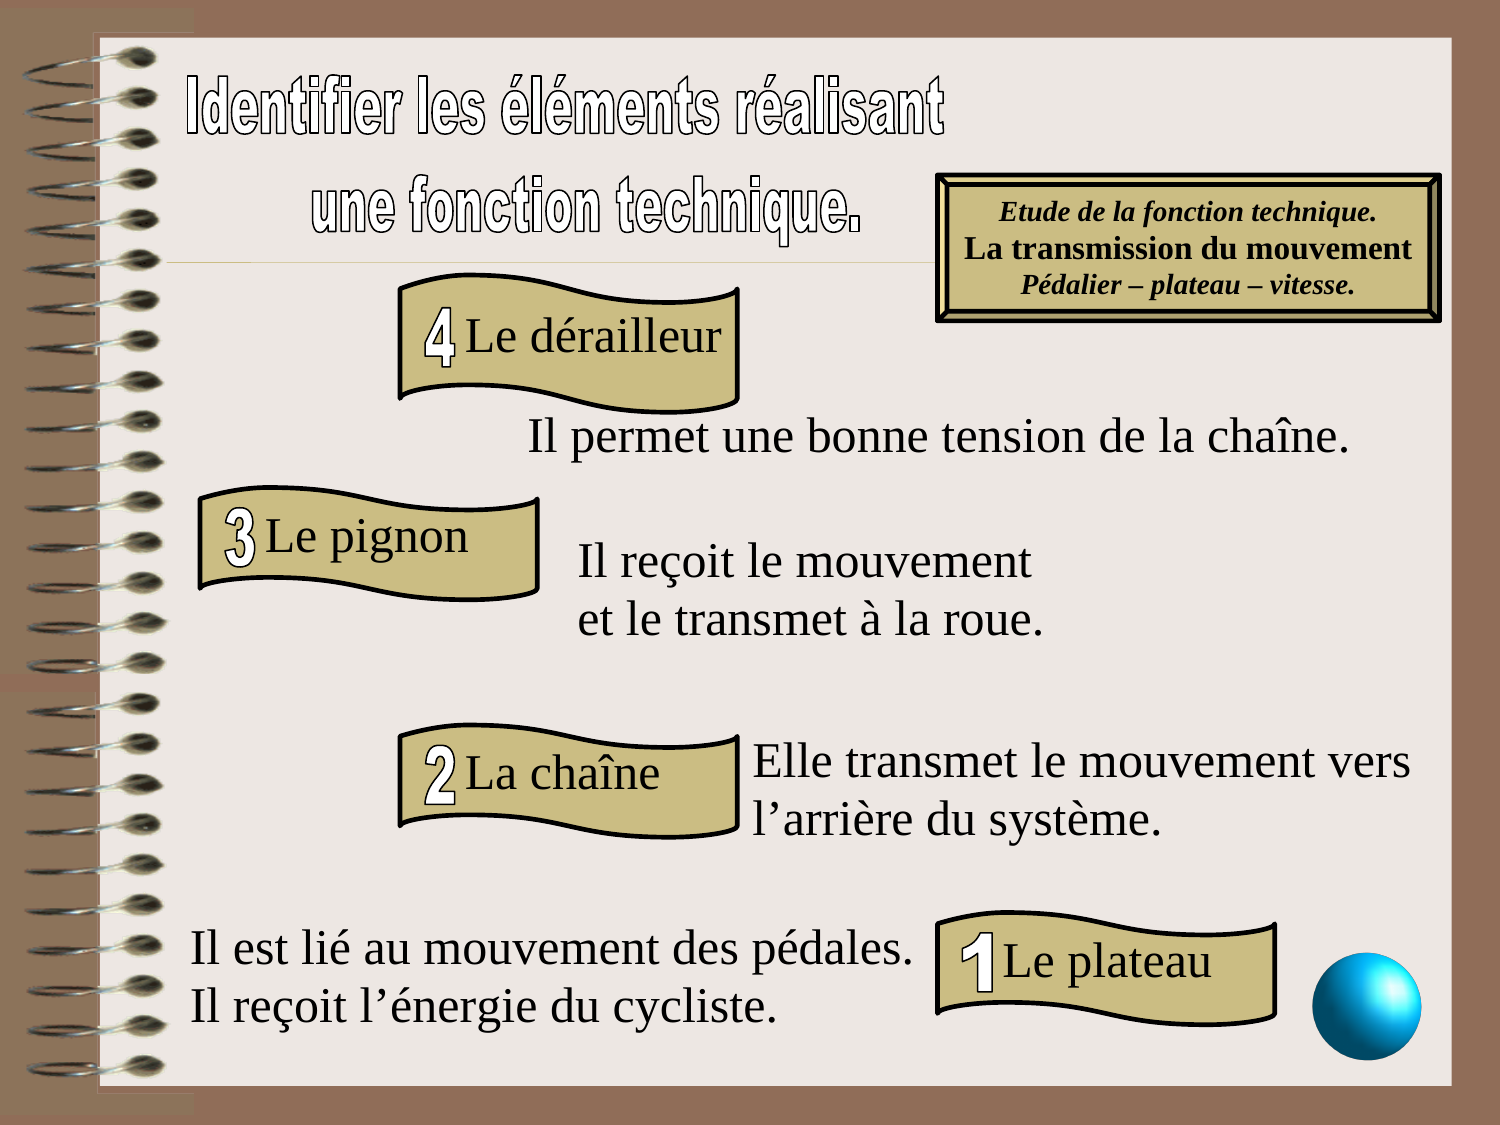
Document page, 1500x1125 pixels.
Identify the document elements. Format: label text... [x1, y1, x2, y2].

text_box Il reçoit le mouvement et le transmet à la roue. [562, 525, 1059, 660]
text_box [310, 76, 319, 87]
text_box [510, 75, 522, 87]
text_box [750, 176, 760, 187]
text_box Il est lié au mouvement des pédales. Il reçoit l’énergie du cycliste. [175, 912, 928, 1048]
text_box Le plateau [987, 924, 1227, 1000]
text_box [200, 487, 538, 600]
text_box [202, 76, 228, 135]
text_box [926, 76, 944, 135]
text_box [431, 90, 459, 135]
picture [0, 692, 194, 1115]
text_box [792, 191, 817, 233]
text_box [694, 90, 719, 135]
text_box Elle transmet le mouvement vers l’arrière du système. [737, 725, 1425, 860]
text_box [750, 191, 760, 232]
text_box [399, 275, 738, 400]
text_box [545, 190, 572, 233]
text_box [312, 191, 336, 233]
text_box [231, 90, 258, 135]
text_box [869, 90, 896, 135]
text_box [341, 76, 351, 87]
text_box [829, 76, 838, 87]
text_box [764, 75, 776, 87]
text_box [636, 190, 662, 233]
text_box [427, 190, 454, 233]
text_box [532, 76, 541, 133]
text_box [755, 90, 782, 135]
text_box [460, 90, 485, 135]
text_box [399, 725, 737, 838]
text_box [575, 190, 599, 232]
text_box [533, 176, 542, 187]
text_box [937, 912, 1275, 1025]
text_box [501, 90, 529, 135]
text_box [419, 76, 427, 133]
picture [0, 8, 194, 674]
text_box Etude de la fonction technique. La transmission du mouvement Pédalier – plateau – vitesse. [946, 184, 1430, 312]
text_box [820, 190, 847, 233]
text_box [617, 90, 645, 135]
text_box La chaîne [450, 737, 676, 813]
text_box [829, 91, 838, 134]
text_box [763, 190, 789, 247]
text_box [737, 90, 756, 134]
text_box [409, 174, 428, 232]
text_box [664, 190, 690, 233]
text_box [616, 176, 634, 233]
text_box [784, 90, 811, 135]
text_box [722, 190, 746, 232]
text_box [533, 191, 542, 232]
text_box [321, 75, 340, 134]
text_box [261, 90, 286, 134]
text_box [648, 90, 672, 134]
text_box [289, 76, 307, 135]
text_box [545, 90, 572, 135]
text_box [815, 76, 824, 133]
text_box [384, 90, 403, 134]
text_box [484, 190, 511, 233]
text_box [354, 90, 381, 135]
text_box [512, 176, 530, 233]
text_box [575, 90, 614, 134]
text_box [898, 90, 923, 134]
text_box [456, 190, 481, 232]
text_box Le dérailleur [450, 299, 737, 375]
text_box [937, 174, 1440, 321]
text_box Le pignon [249, 500, 484, 575]
text_box [554, 75, 566, 87]
text_box [368, 190, 395, 233]
text_box [310, 91, 319, 134]
text_box [341, 91, 351, 134]
text_box Il permet une bonne tension de la chaîne. [512, 400, 1364, 475]
text_box [675, 76, 693, 135]
text_box [341, 190, 365, 232]
text_box [850, 216, 859, 232]
text_box [842, 90, 866, 135]
text_box [693, 176, 718, 232]
text_box [188, 76, 197, 133]
